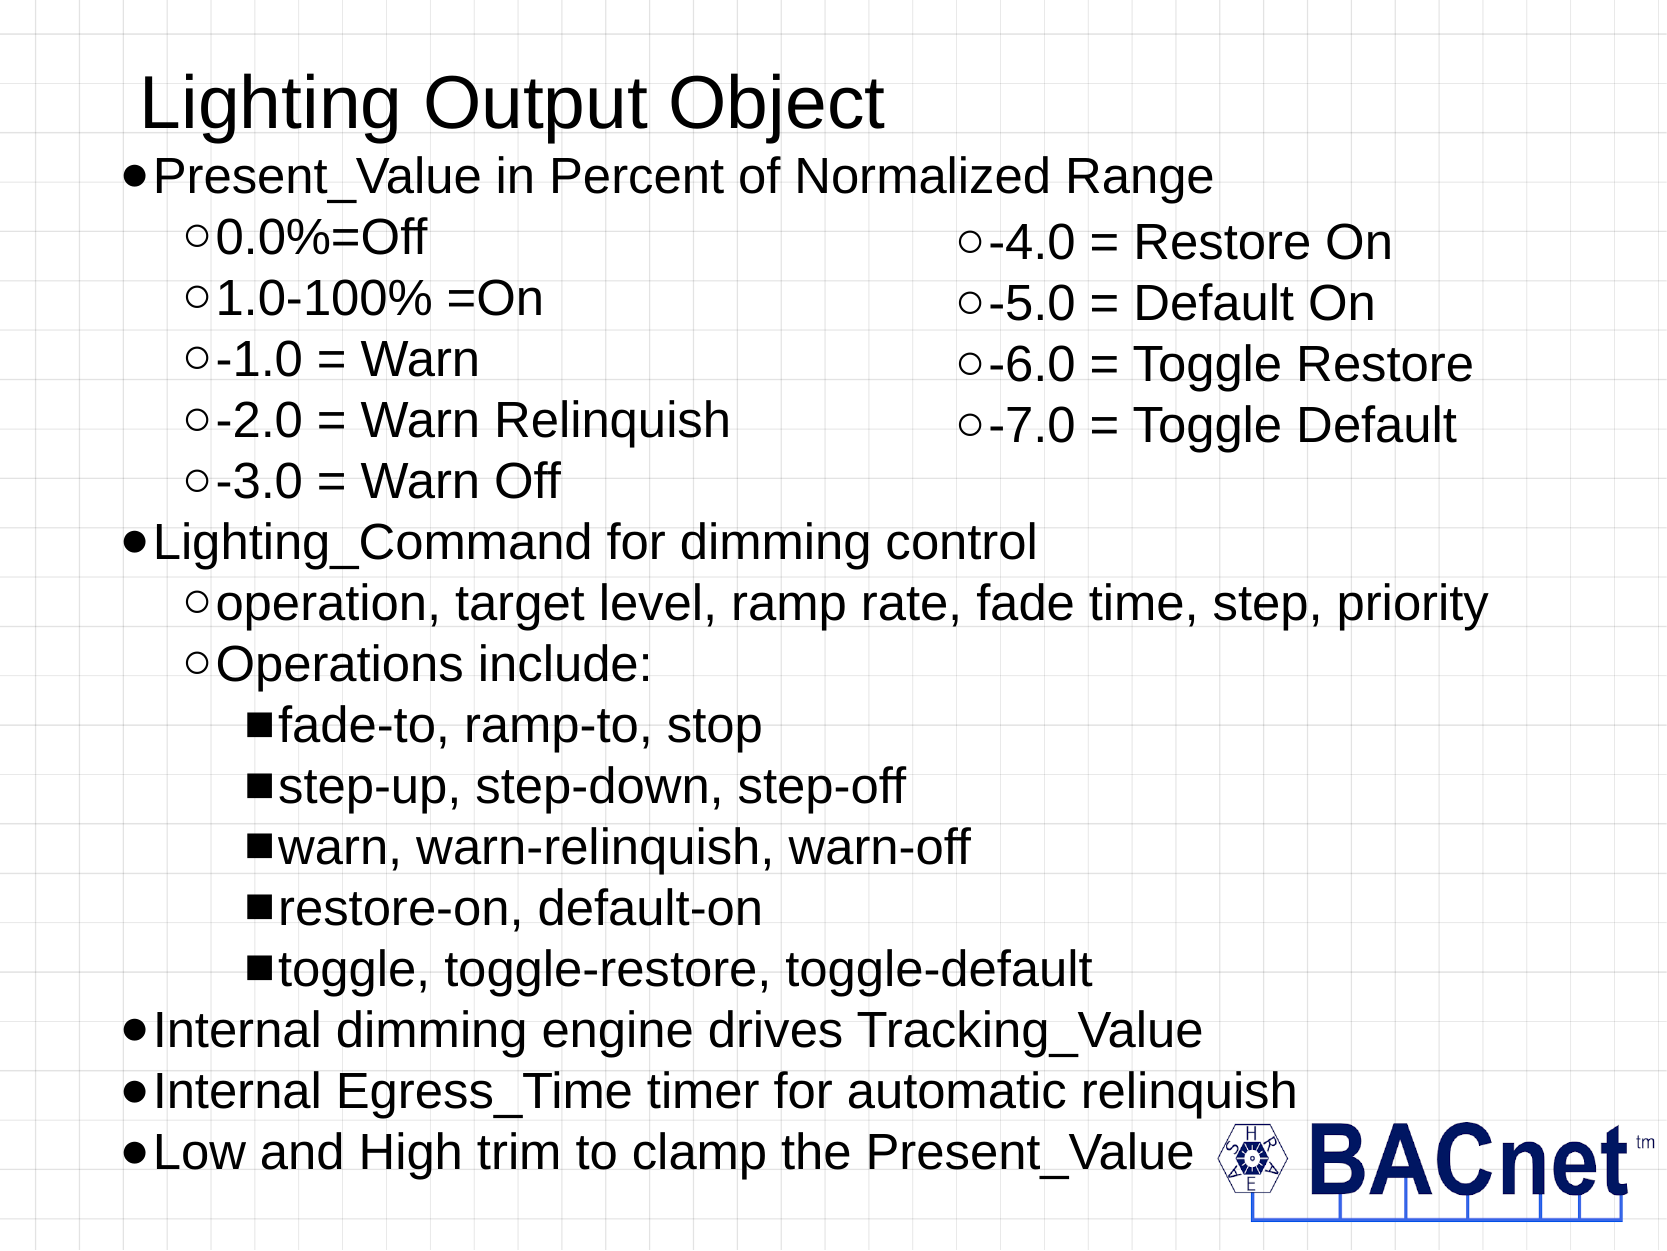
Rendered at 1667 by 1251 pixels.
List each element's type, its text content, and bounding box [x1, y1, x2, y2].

title Lighting Output Object [133, 47, 1630, 170]
picture [0, 0, 1667, 1250]
text_box -4.0 = Restore On -5.0 = Default On -6.0 = Toggle Restore -7.0 = Toggle Default [848, 193, 1607, 504]
list Present_Value in Percent of Normalized Range 0.0%=Off 1.0-100% =On -1.0 = Warn -2.0 = Warn Relinquish -3.0 = Warn Off Lighting_Command for dimming control operation, target level, ramp rate, fade time, step, priority Operations include: fade-to, ramp-to, stop step-up, step-down, step-off warn, warn-relinquish, warn-off restore-on, default-on toggle, toggle-restore, toggle-default Internal dimming engine drives Tracking_Value Internal Egress_Time timer for automatic relinquish Low and High trim to clamp the Present_Value [84, 136, 1583, 1200]
